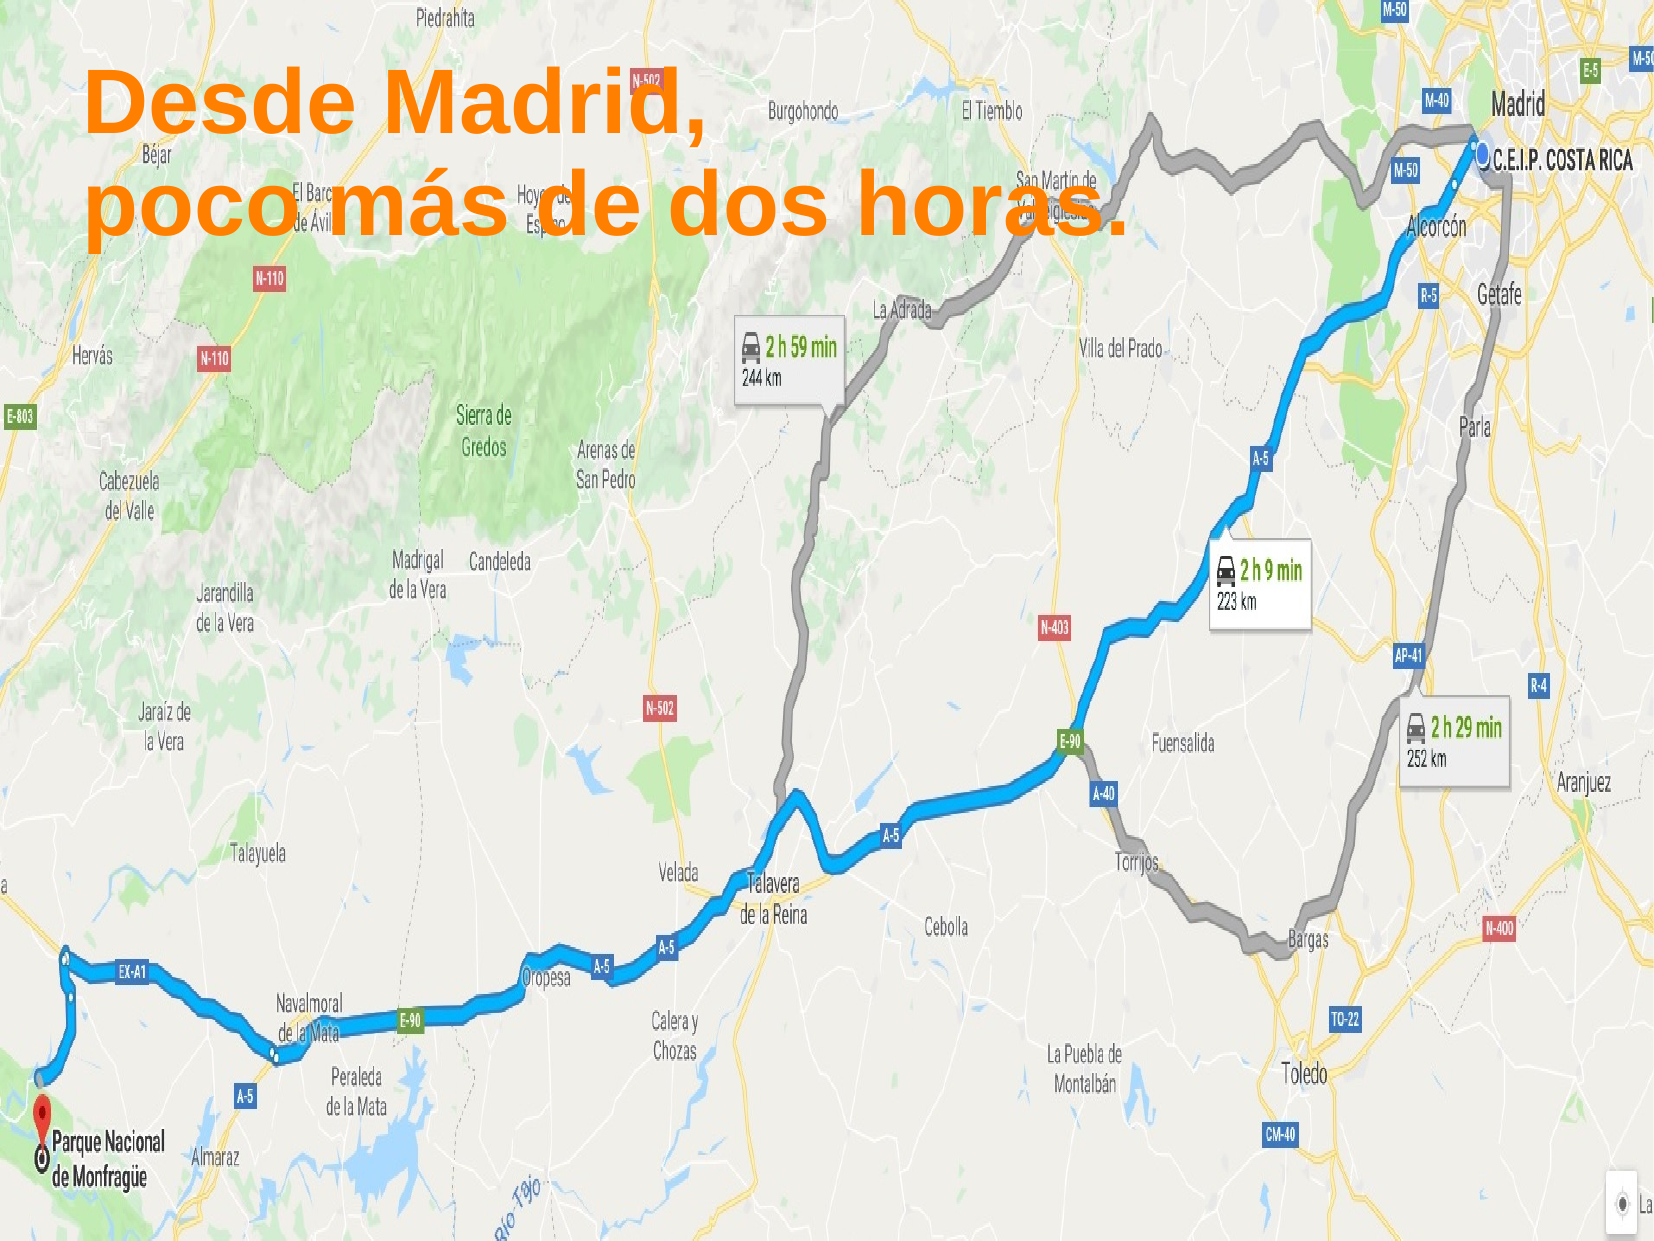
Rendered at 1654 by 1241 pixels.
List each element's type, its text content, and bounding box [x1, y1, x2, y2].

picture [0, 0, 1654, 1241]
title Desde Madrid, poco más de dos horas. [82, 49, 1571, 257]
